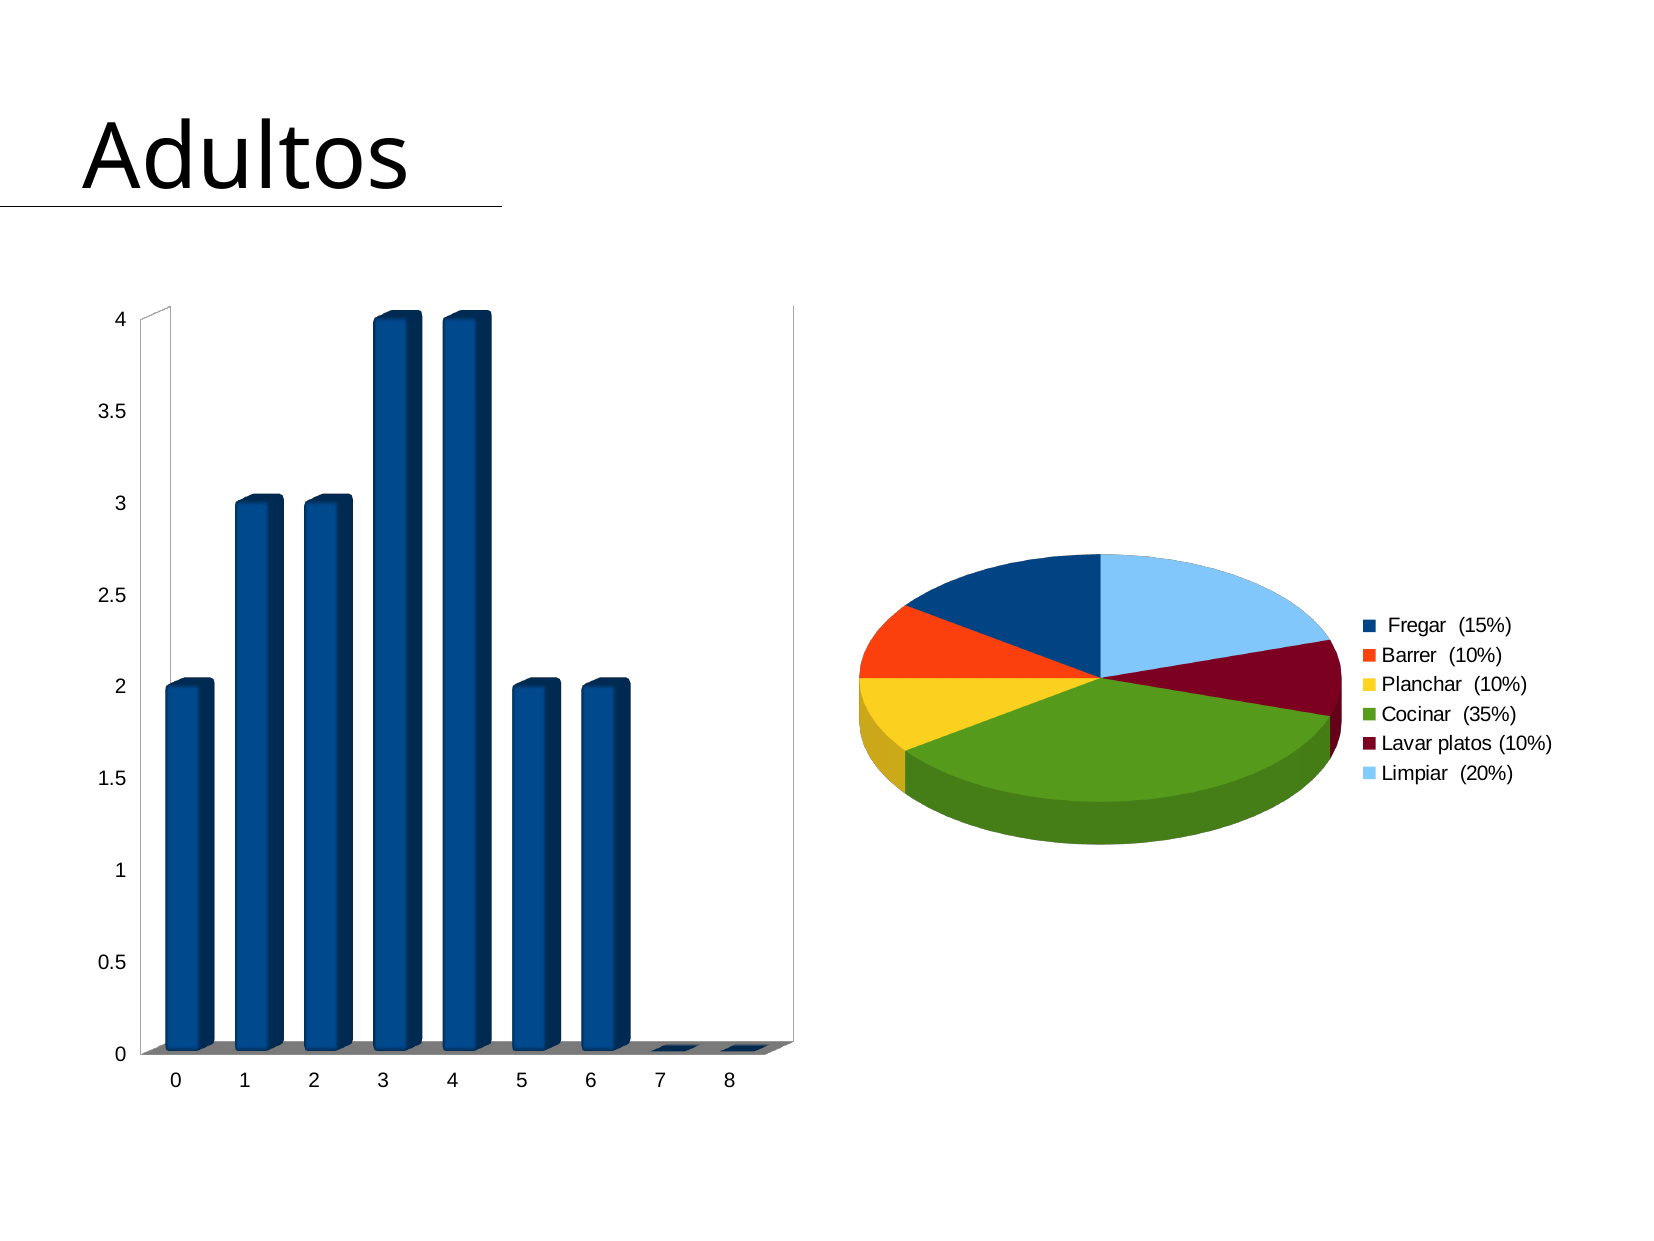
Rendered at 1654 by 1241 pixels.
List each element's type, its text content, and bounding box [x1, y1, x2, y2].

title Adultos [82, 49, 1571, 257]
chart [82, 290, 809, 1109]
chart [845, 290, 1572, 1109]
